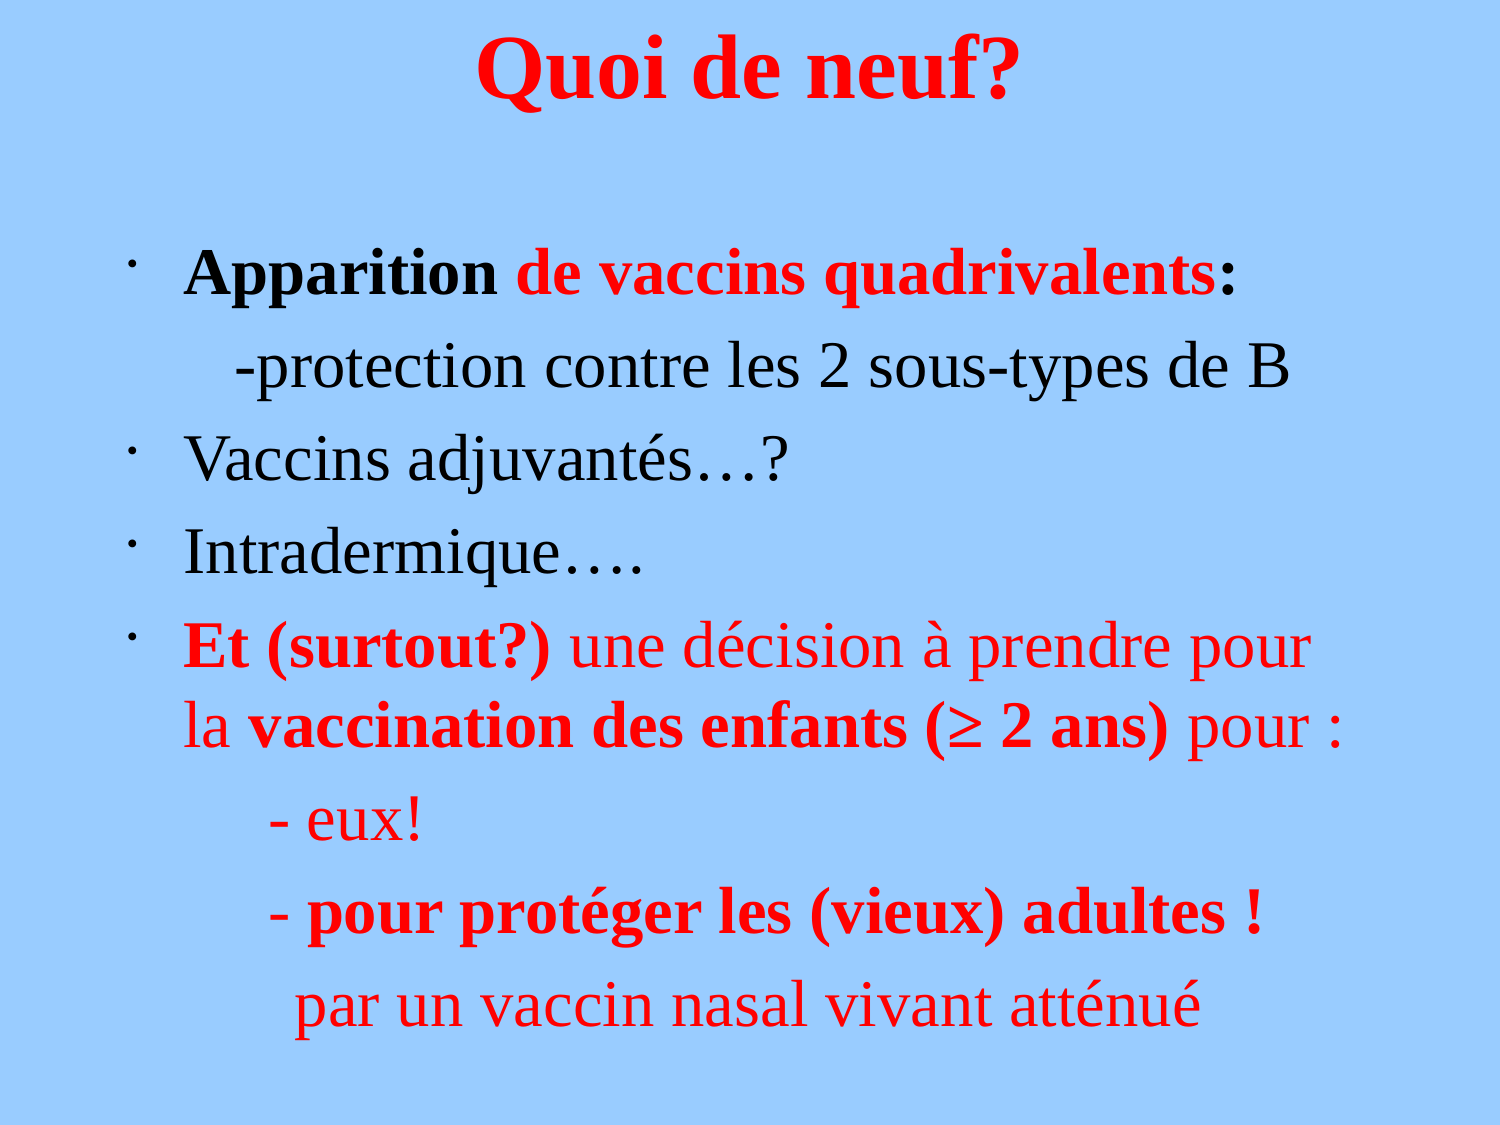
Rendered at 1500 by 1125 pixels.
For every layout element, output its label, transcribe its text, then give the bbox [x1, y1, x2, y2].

list Apparition de vaccins quadrivalents: -protection contre les 2 sous-types de B Vaccins adjuvantés…? Intradermique…. Et (surtout?) une décision à prendre pour la vaccination des enfants (≥ 2 ans) pour : - eux! - pour protéger les (vieux) adultes ! par un vaccin nasal vivant atténué [112, 220, 1388, 1083]
title Quoi de neuf? [112, 0, 1388, 220]
